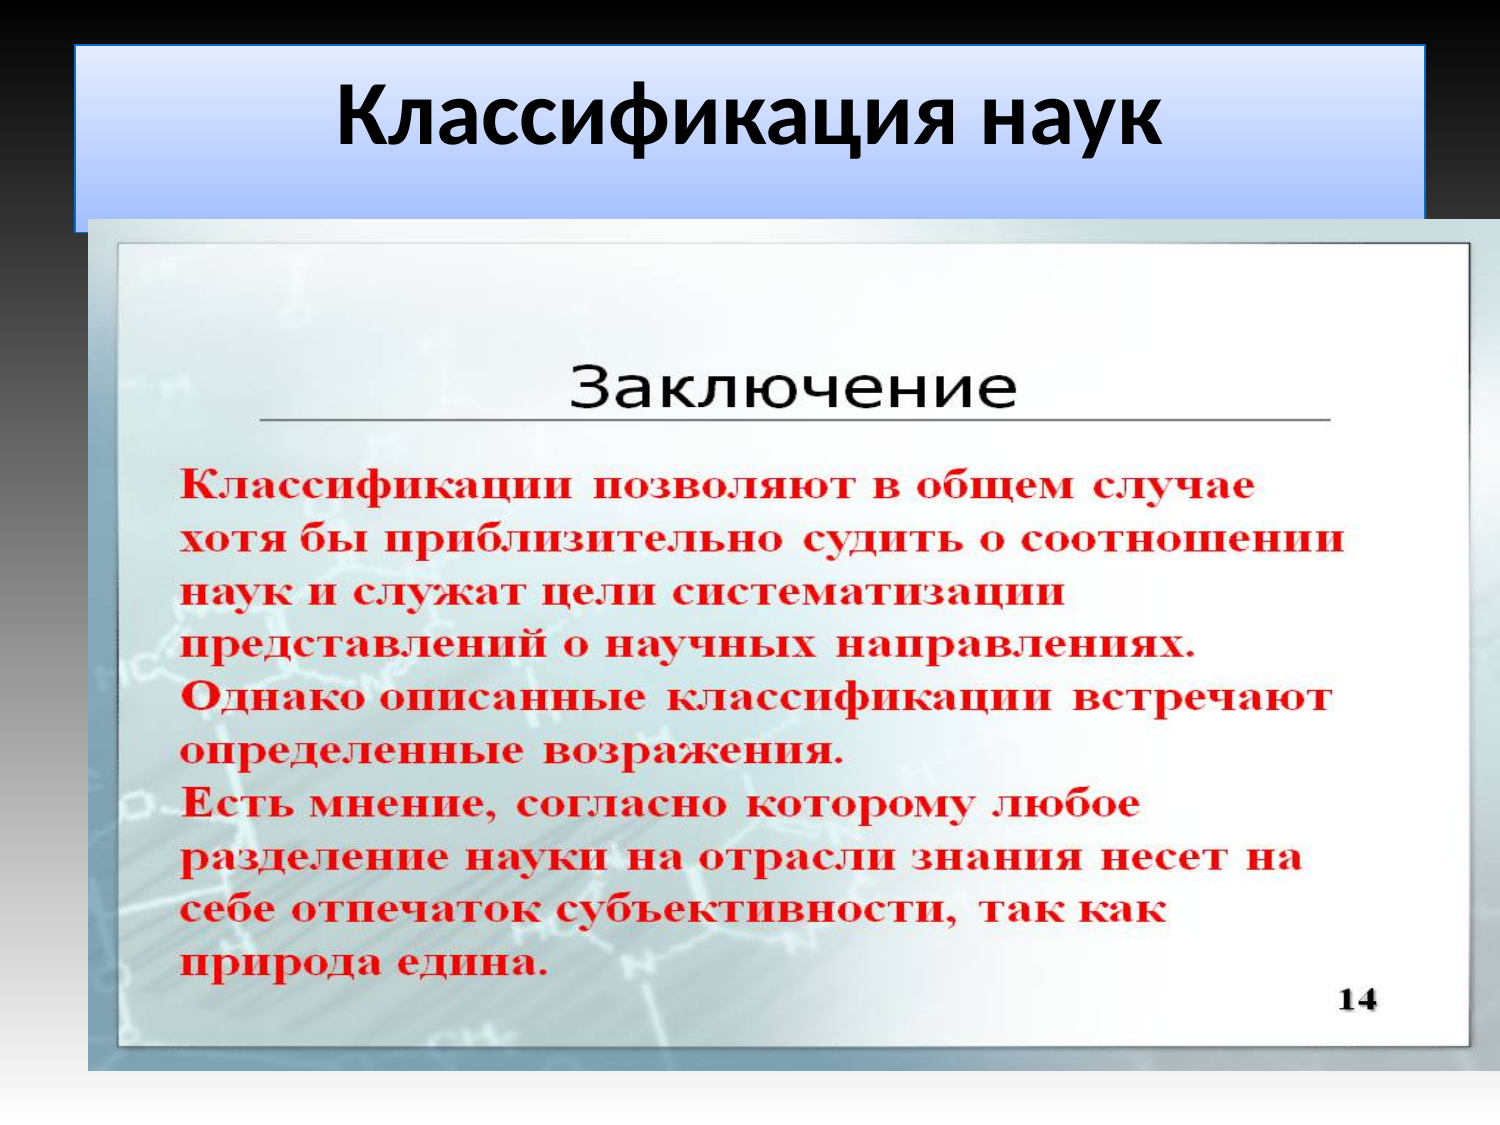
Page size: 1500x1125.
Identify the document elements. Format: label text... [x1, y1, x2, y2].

picture [88, 219, 1500, 1071]
title Классификация наук [75, 45, 1425, 233]
